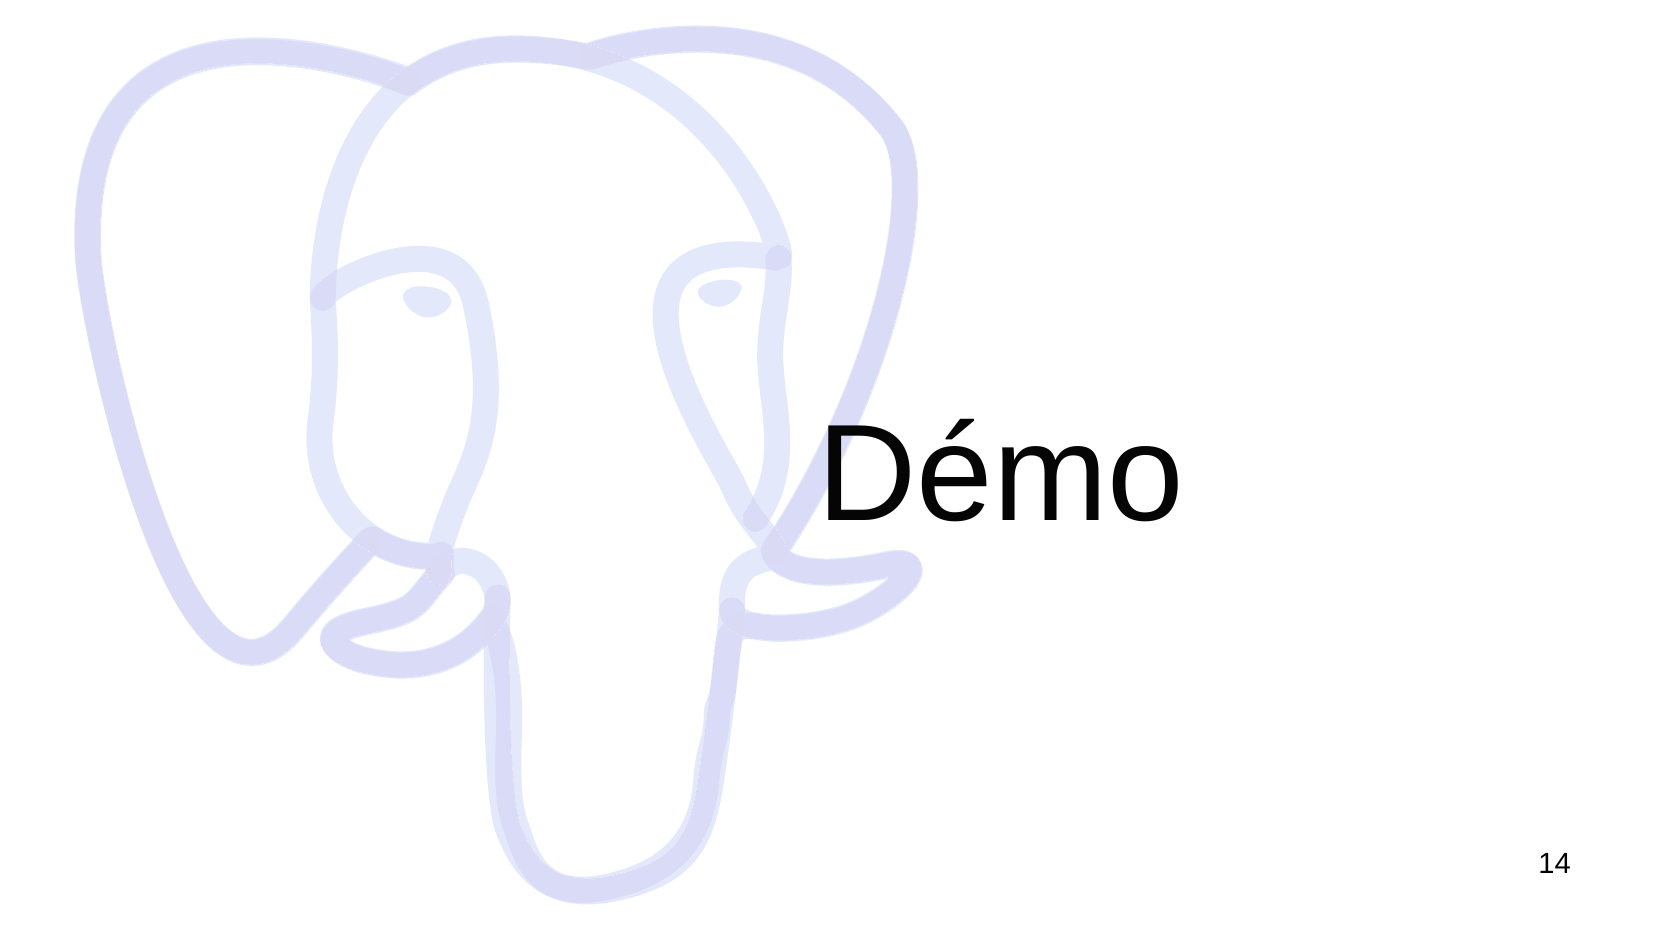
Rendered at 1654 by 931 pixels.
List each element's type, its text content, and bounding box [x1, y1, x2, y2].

list Démo [265, 224, 1595, 764]
